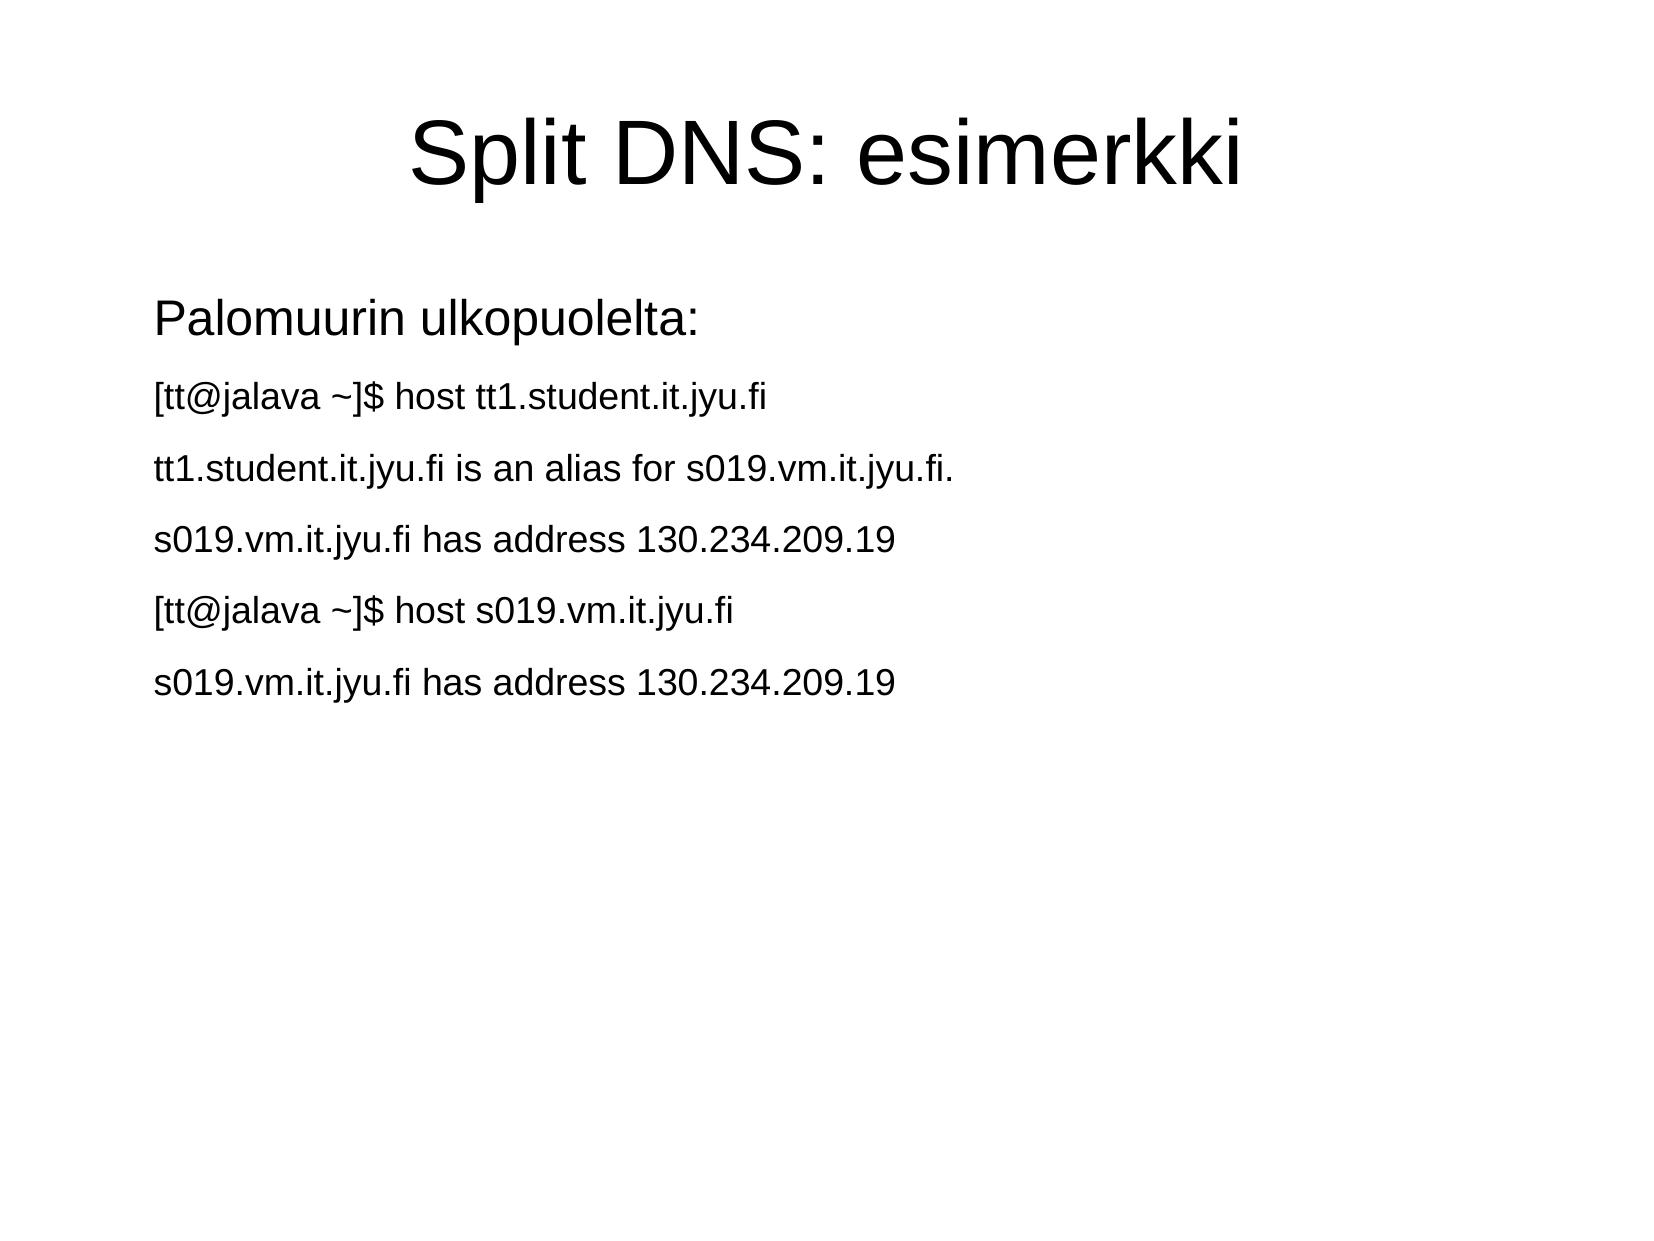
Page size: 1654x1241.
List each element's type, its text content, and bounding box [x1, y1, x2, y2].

list Palomuurin ulkopuolelta: [tt@jalava ~]$ host tt1.student.it.jyu.fi tt1.student.it.jyu.fi is an alias for s019.vm.it.jyu.fi. s019.vm.it.jyu.fi has address 130.234.209.19 [tt@jalava ~]$ host s019.vm.it.jyu.fi s019.vm.it.jyu.fi has address 130.234.209.19 [82, 290, 1571, 1010]
title Split DNS: esimerkki [82, 49, 1571, 257]
